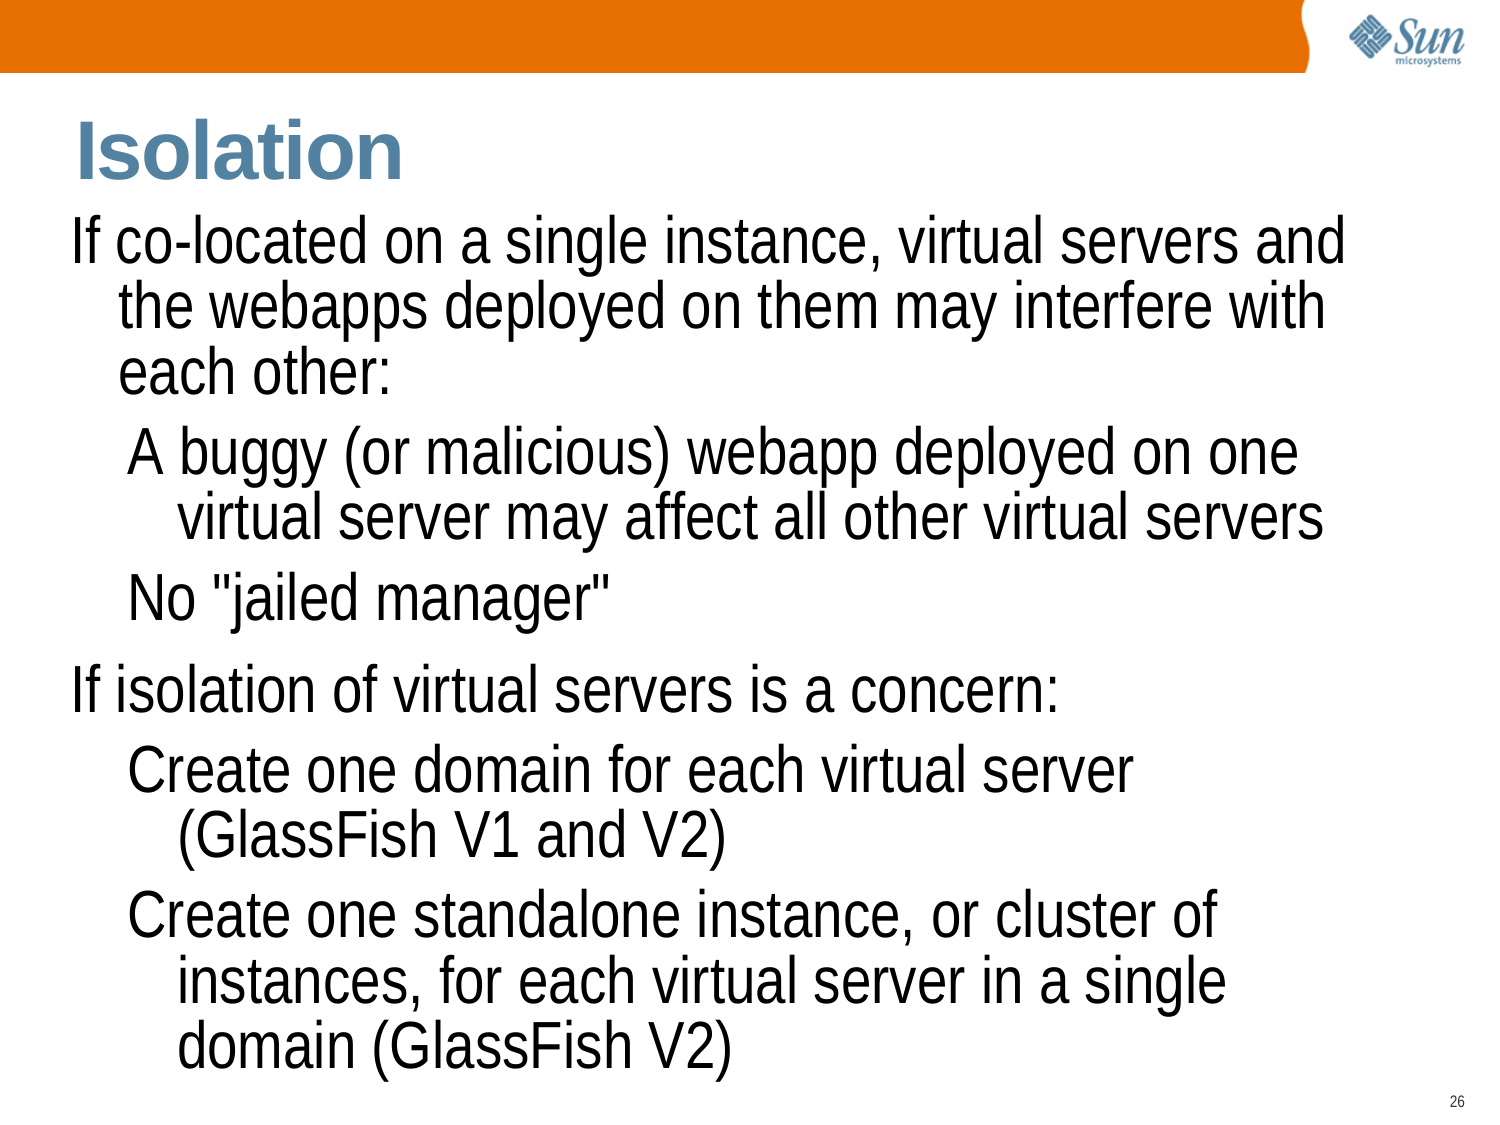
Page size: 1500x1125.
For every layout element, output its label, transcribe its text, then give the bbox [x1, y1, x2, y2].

picture [0, 0, 1500, 73]
list If co-located on a single instance, virtual servers and the webapps deployed on them may interfere with each other: A buggy (or malicious) webapp deployed on one virtual server may affect all other virtual servers No "jailed manager" If isolation of virtual servers is a concern: Create one domain for each virtual server (GlassFish V1 and V2) Create one standalone instance, or cluster of instances, for each virtual server in a single domain (GlassFish V2) [51, 211, 1388, 1125]
title Isolation [75, 112, 1437, 217]
